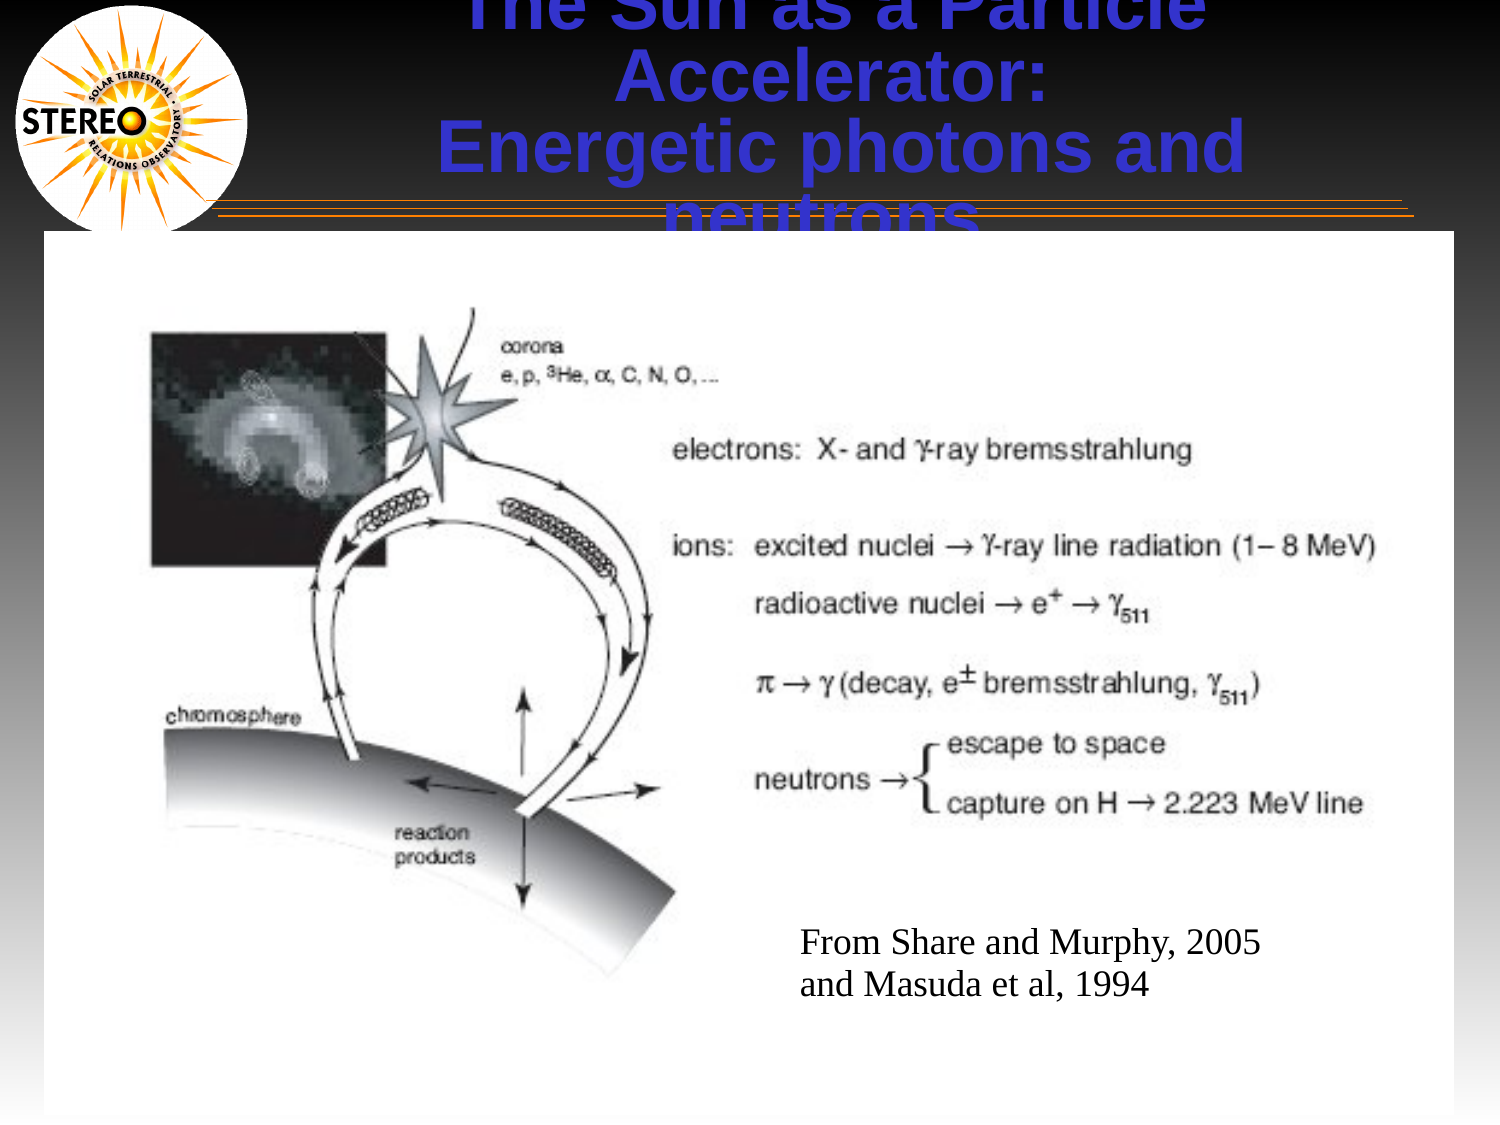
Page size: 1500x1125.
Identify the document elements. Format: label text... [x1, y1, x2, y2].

text_box From Share and Murphy, 2005 and Masuda et al, 1994 [785, 914, 1313, 1031]
title The Sun as a Particle Accelerator: Energetic photons and neutrons [258, 62, 1406, 168]
picture [10, 2, 1454, 1115]
